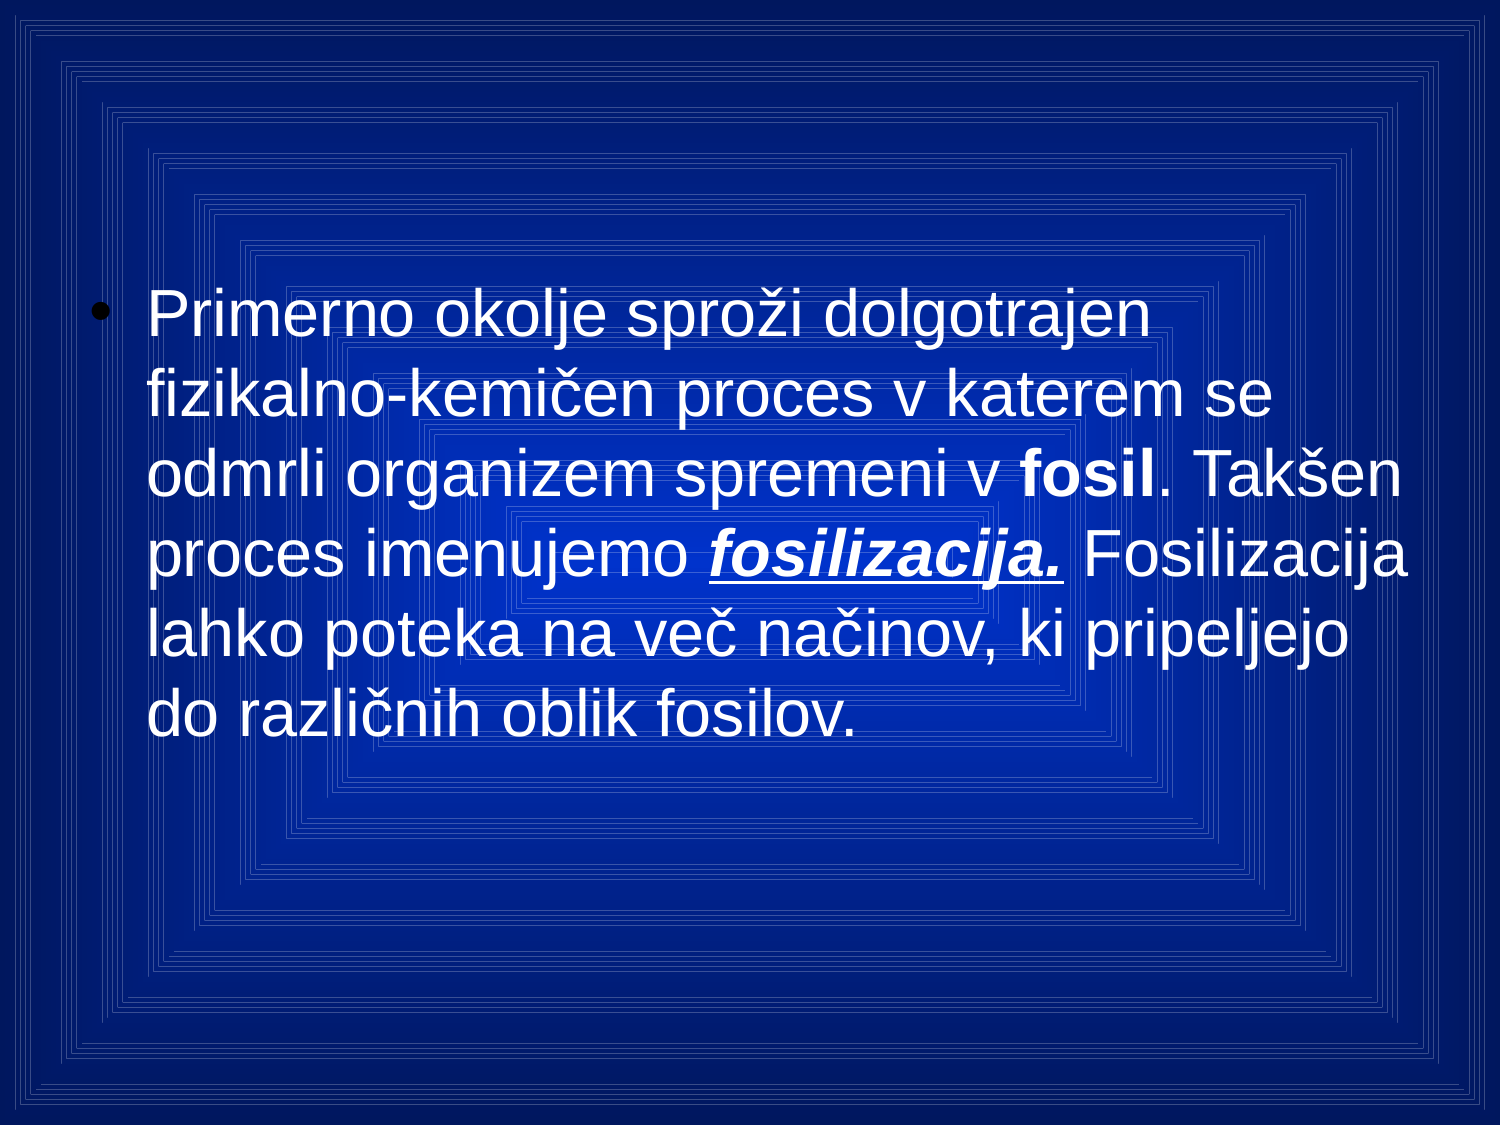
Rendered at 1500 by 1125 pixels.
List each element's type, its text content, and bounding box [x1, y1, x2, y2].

list Primerno okolje sproži dolgotrajen fizikalno-kemičen proces v katerem se odmrli organizem spremeni v fosil. Takšen proces imenujemo fosilizacija. Fosilizacija lahko poteka na več načinov, ki pripeljejo do različnih oblik fosilov. [75, 262, 1425, 1005]
